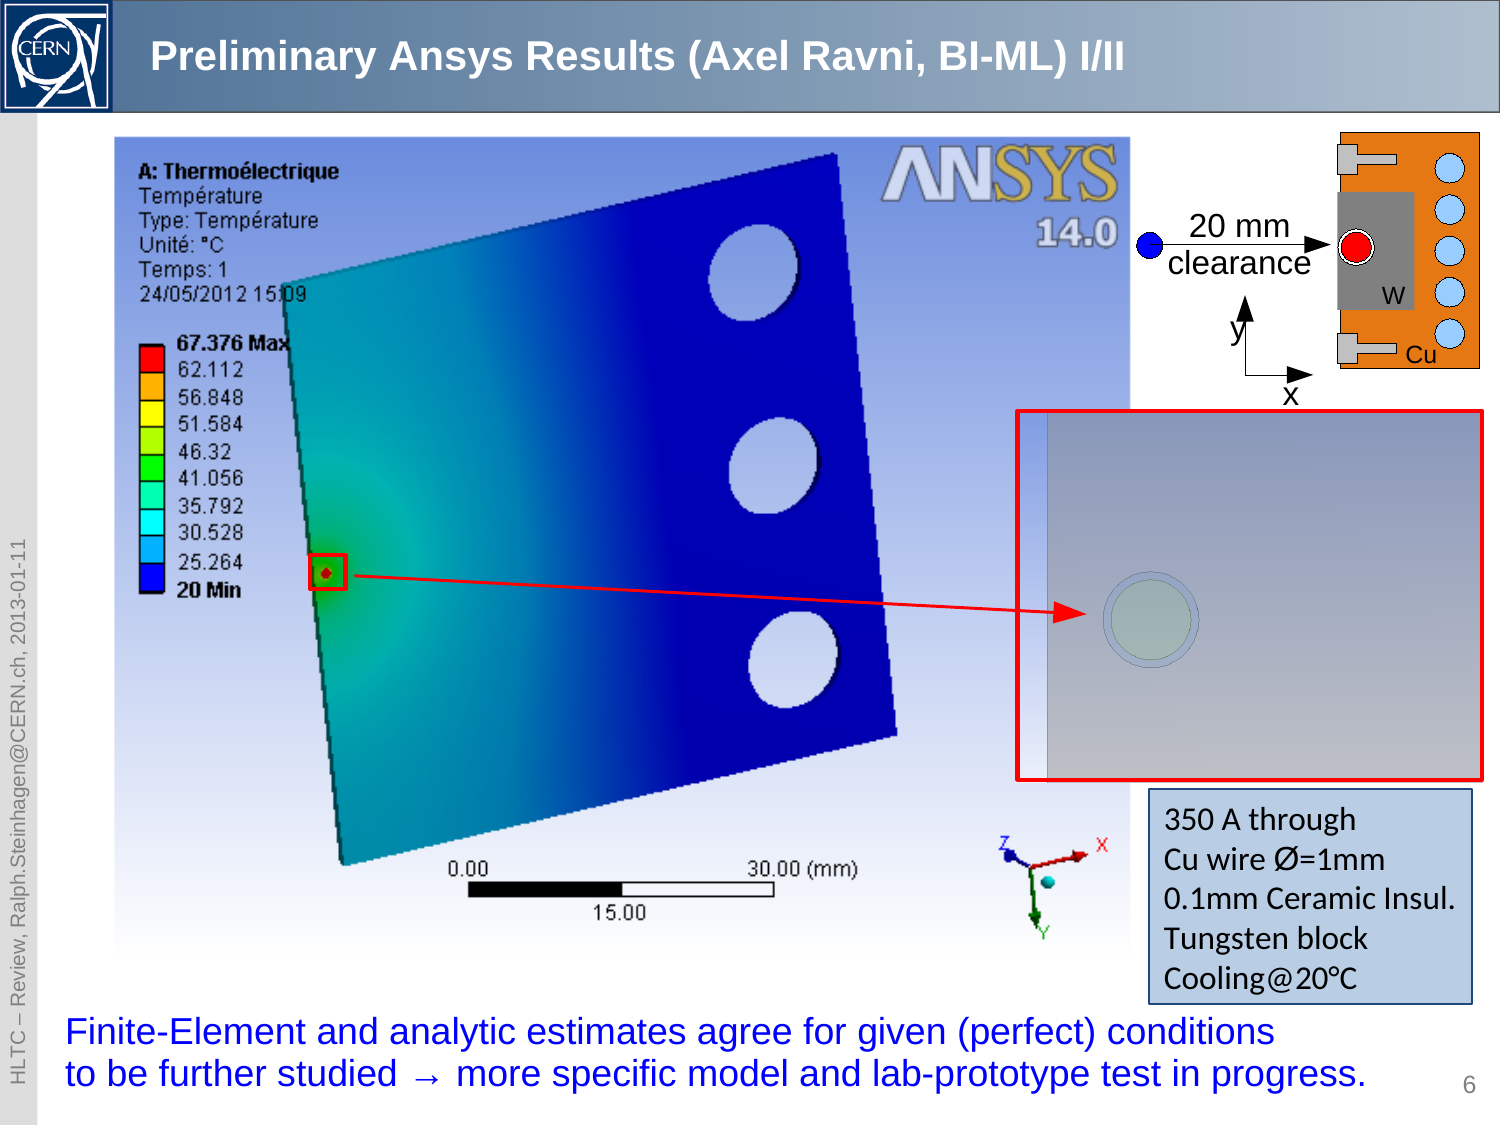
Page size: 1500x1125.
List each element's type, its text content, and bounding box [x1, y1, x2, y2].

text_box [1136, 232, 1163, 259]
text_box W [1367, 274, 1422, 318]
title Preliminary Ansys Results (Axel Ravni, BI-ML) I/II [150, 0, 1201, 113]
text_box x [1267, 368, 1314, 420]
picture [0, 0, 113, 113]
text_box Cu [1390, 333, 1453, 377]
picture [113, 132, 1483, 966]
text_box y [1215, 301, 1262, 354]
text_box [1337, 132, 1480, 369]
text_box 350 A through Cu wire Ø=1mm 0.1mm Ceramic Insul. Tungsten block Cooling@20°C [1149, 789, 1472, 1004]
text_box Finite-Element and analytic estimates agree for given (perfect) conditions to be further studied → more specific model and lab-prototype test in progress. [50, 1003, 1383, 1103]
picture [1020, 413, 1480, 778]
